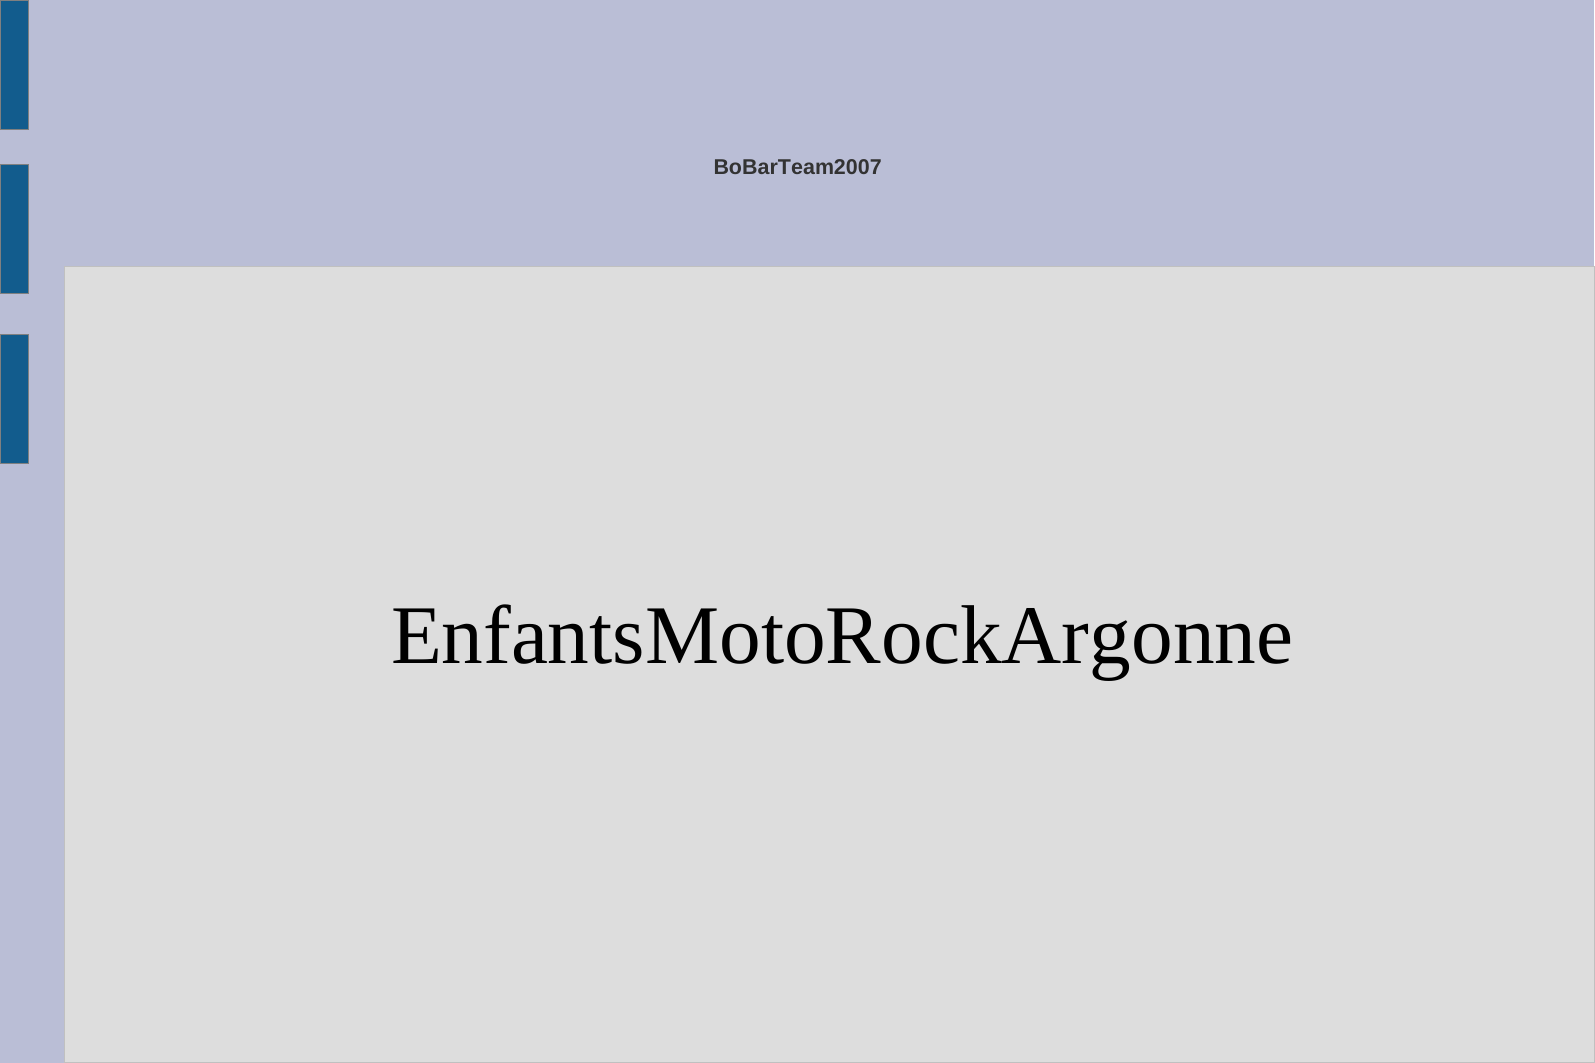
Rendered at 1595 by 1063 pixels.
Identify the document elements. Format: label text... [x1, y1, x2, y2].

title BoBarTeam2007 [117, 78, 1479, 256]
subtitle EnfantsMotoRockArgonne [172, 312, 1514, 983]
